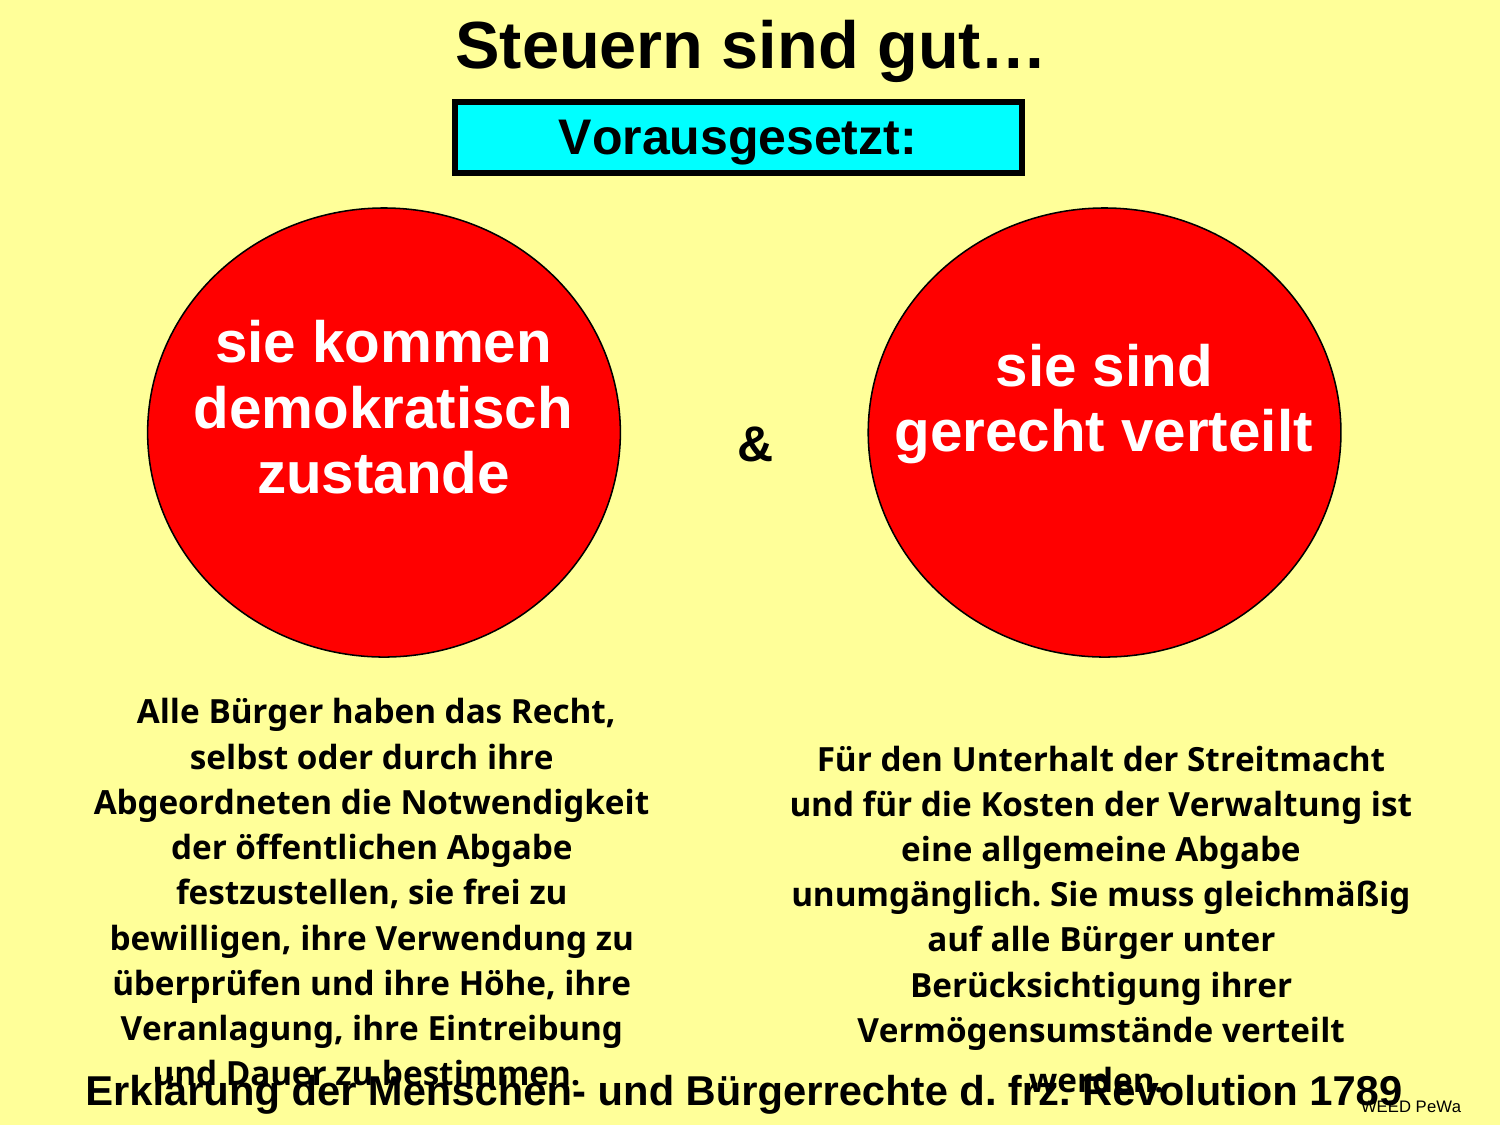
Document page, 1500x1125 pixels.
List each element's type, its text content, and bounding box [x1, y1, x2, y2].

text_box Für den Unterhalt der Streitmacht und für die Kosten der Verwaltung ist eine allgemeine Abgabe unumgänglich. Sie muss gleichmäßig auf alle Bürger unter Berücksichtigung ihrer Vermögensumstände verteilt werden. [773, 727, 1430, 1111]
text_box [871, 472, 1338, 658]
text_box & [702, 408, 810, 480]
text_box [896, 207, 1313, 326]
text_box WEED PeWa [1346, 1089, 1500, 1125]
text_box Erklärung der Menschen- und Bürgerrechte d. frz. Revolution 1789 [41, 1059, 1346, 1122]
title Steuern sind gut… [76, 0, 1427, 93]
text_box [163, 514, 605, 658]
text_box sie kommen demokratisch zustande [135, 302, 632, 514]
text_box Alle Bürger haben das Recht, selbst oder durch ihre Abgeordneten die Notwendigkeit der öffentlichen Abgabe festzustellen, sie frei zu bewilligen, ihre Verwendung zu überprüfen und ihre Höhe, ihre Veranlagung, ihre Eintreibung und Dauer zu bestimmen. [76, 680, 668, 1104]
text_box Vorausgesetzt: [454, 101, 1022, 173]
text_box sie sind gerecht verteilt [856, 326, 1353, 472]
text_box [191, 207, 577, 302]
